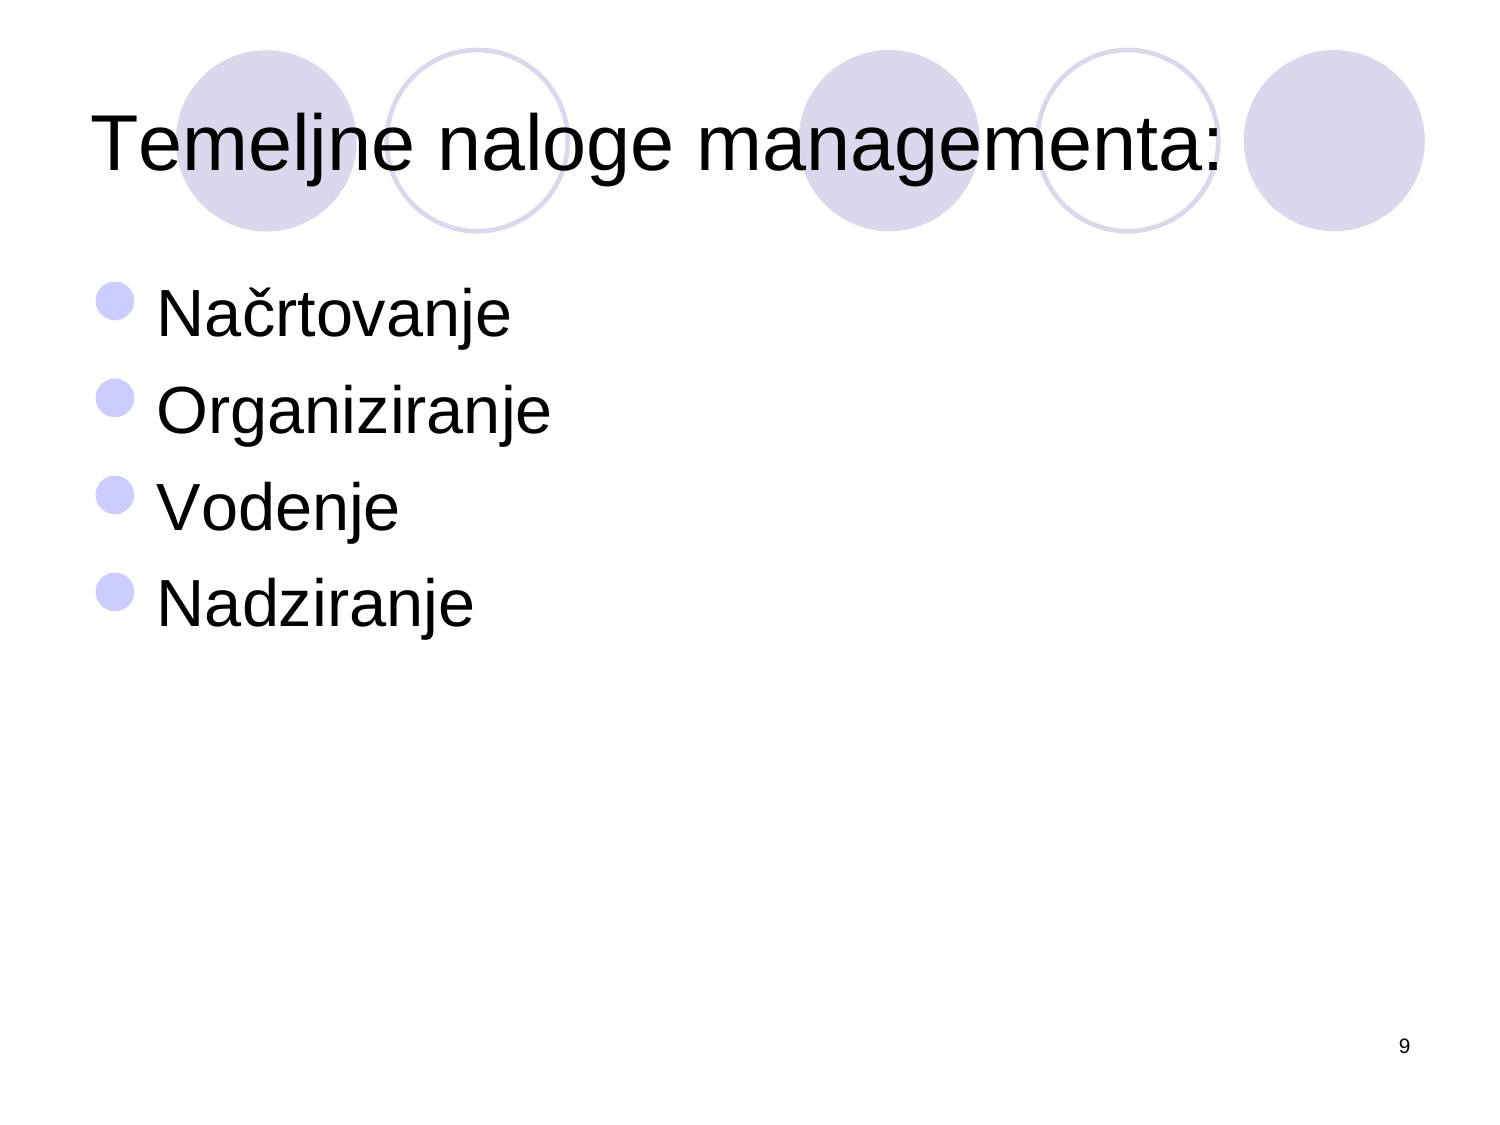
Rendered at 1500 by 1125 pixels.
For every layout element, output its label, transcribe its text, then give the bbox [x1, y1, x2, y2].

text_box <number> [1074, 1025, 1426, 1101]
title Temeljne naloge managementa: [75, 45, 1426, 233]
list Načrtovanje Organiziranje Vodenje Nadziranje [75, 262, 1426, 1006]
